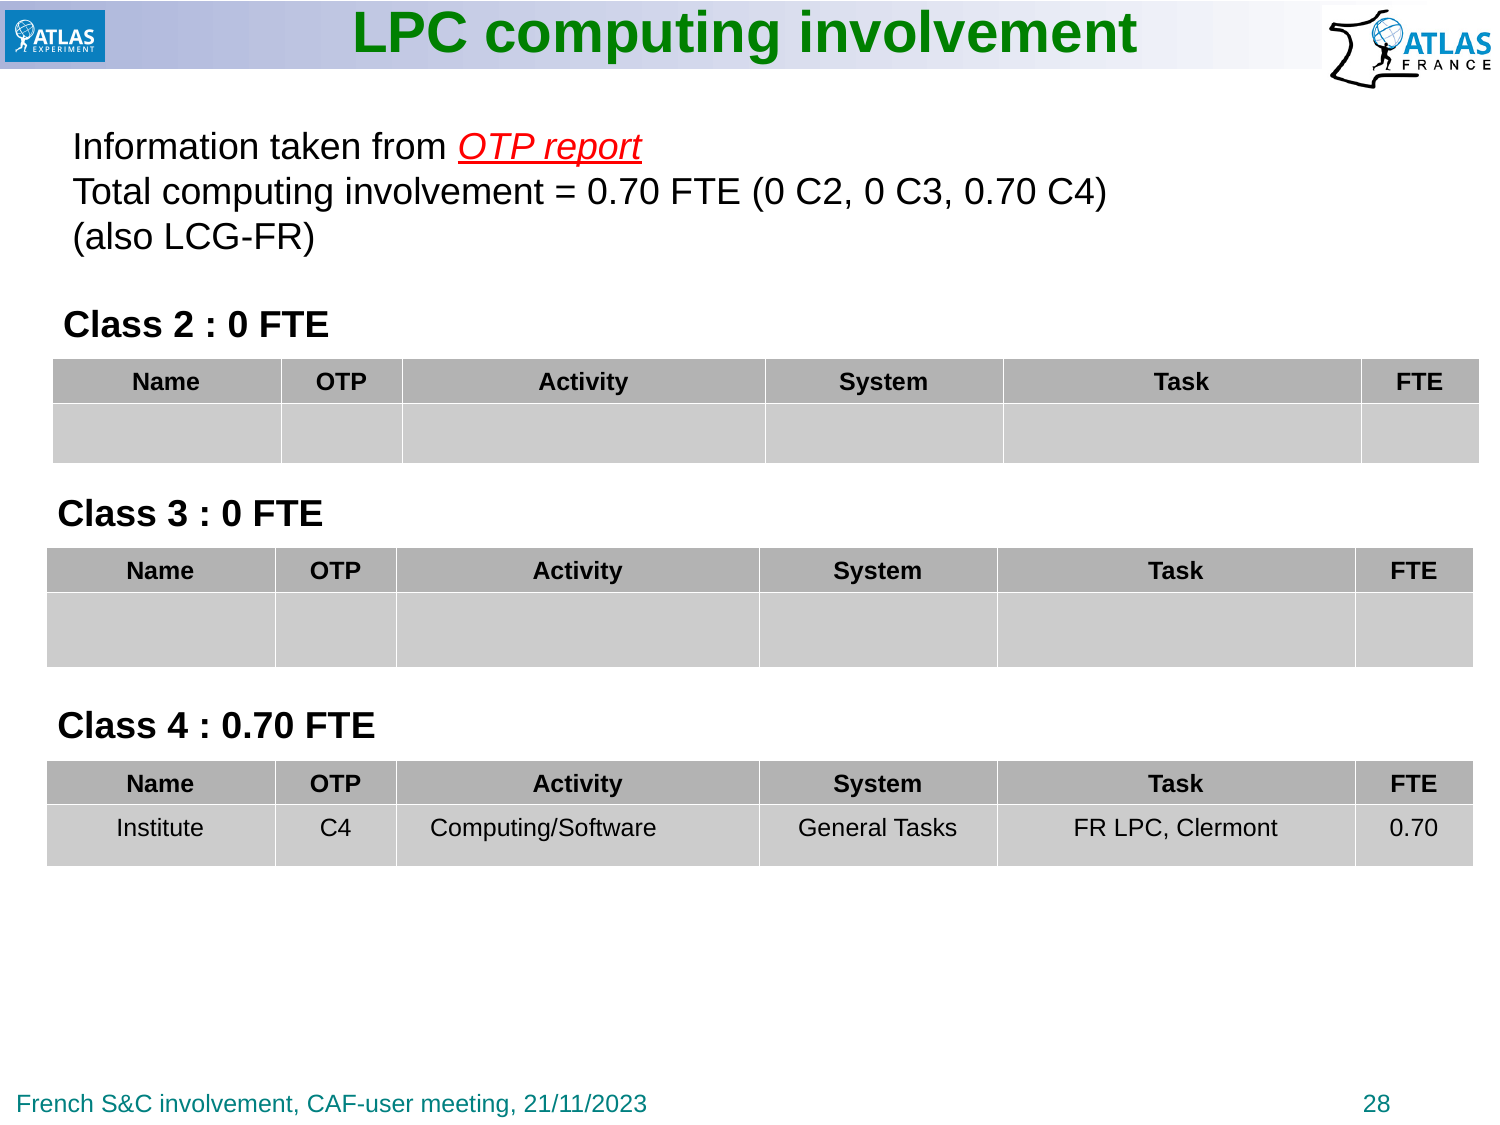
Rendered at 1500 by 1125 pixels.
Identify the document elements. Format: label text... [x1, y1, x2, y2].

table_header Activity [403, 359, 765, 403]
table_header Task [998, 761, 1355, 804]
text_box Information taken from OTP report Total computing involvement = 0.70 FTE (0 C2, 0 C3, 0.70 C4) (also LCG-FR) [57, 114, 1416, 294]
table_header System [760, 761, 997, 804]
table_cell C4 [276, 805, 396, 866]
table_header Name [47, 548, 275, 592]
table_cell [276, 593, 396, 667]
table_cell [1356, 593, 1473, 667]
table_cell [47, 593, 275, 667]
table_cell FR LPC, Clermont [998, 805, 1355, 866]
table_cell [1004, 404, 1361, 463]
table_cell Computing/Software [397, 805, 759, 866]
table_header Task [998, 548, 1355, 592]
table_header FTE [1356, 548, 1473, 592]
table_header Task [1004, 359, 1361, 403]
text_box Class 2 : 0 FTE [48, 292, 582, 348]
table_cell [397, 593, 759, 667]
table_header FTE [1362, 359, 1479, 403]
text_box Class 4 : 0.70 FTE [42, 694, 576, 750]
table_header Activity [397, 761, 759, 804]
table_cell [282, 404, 402, 463]
table_cell [53, 404, 281, 463]
table_cell [1362, 404, 1479, 463]
table_cell 0.70 [1356, 805, 1473, 866]
table_header Name [47, 761, 275, 804]
table_cell Institute [47, 805, 275, 866]
table_cell General Tasks [760, 805, 997, 866]
text_box Class 3 : 0 FTE [42, 481, 576, 537]
table_header Activity [397, 548, 759, 592]
table_cell [766, 404, 1003, 463]
table_header OTP [276, 761, 396, 804]
table_header OTP [282, 359, 402, 403]
table_header System [766, 359, 1003, 403]
table_header FTE [1356, 761, 1473, 804]
text_box LPC computing involvement [5, 0, 1500, 118]
table_header OTP [276, 548, 396, 592]
table_header System [760, 548, 997, 592]
table_header Name [53, 359, 281, 403]
table_cell [760, 593, 997, 667]
table_cell [403, 404, 765, 463]
table_cell [998, 593, 1355, 667]
